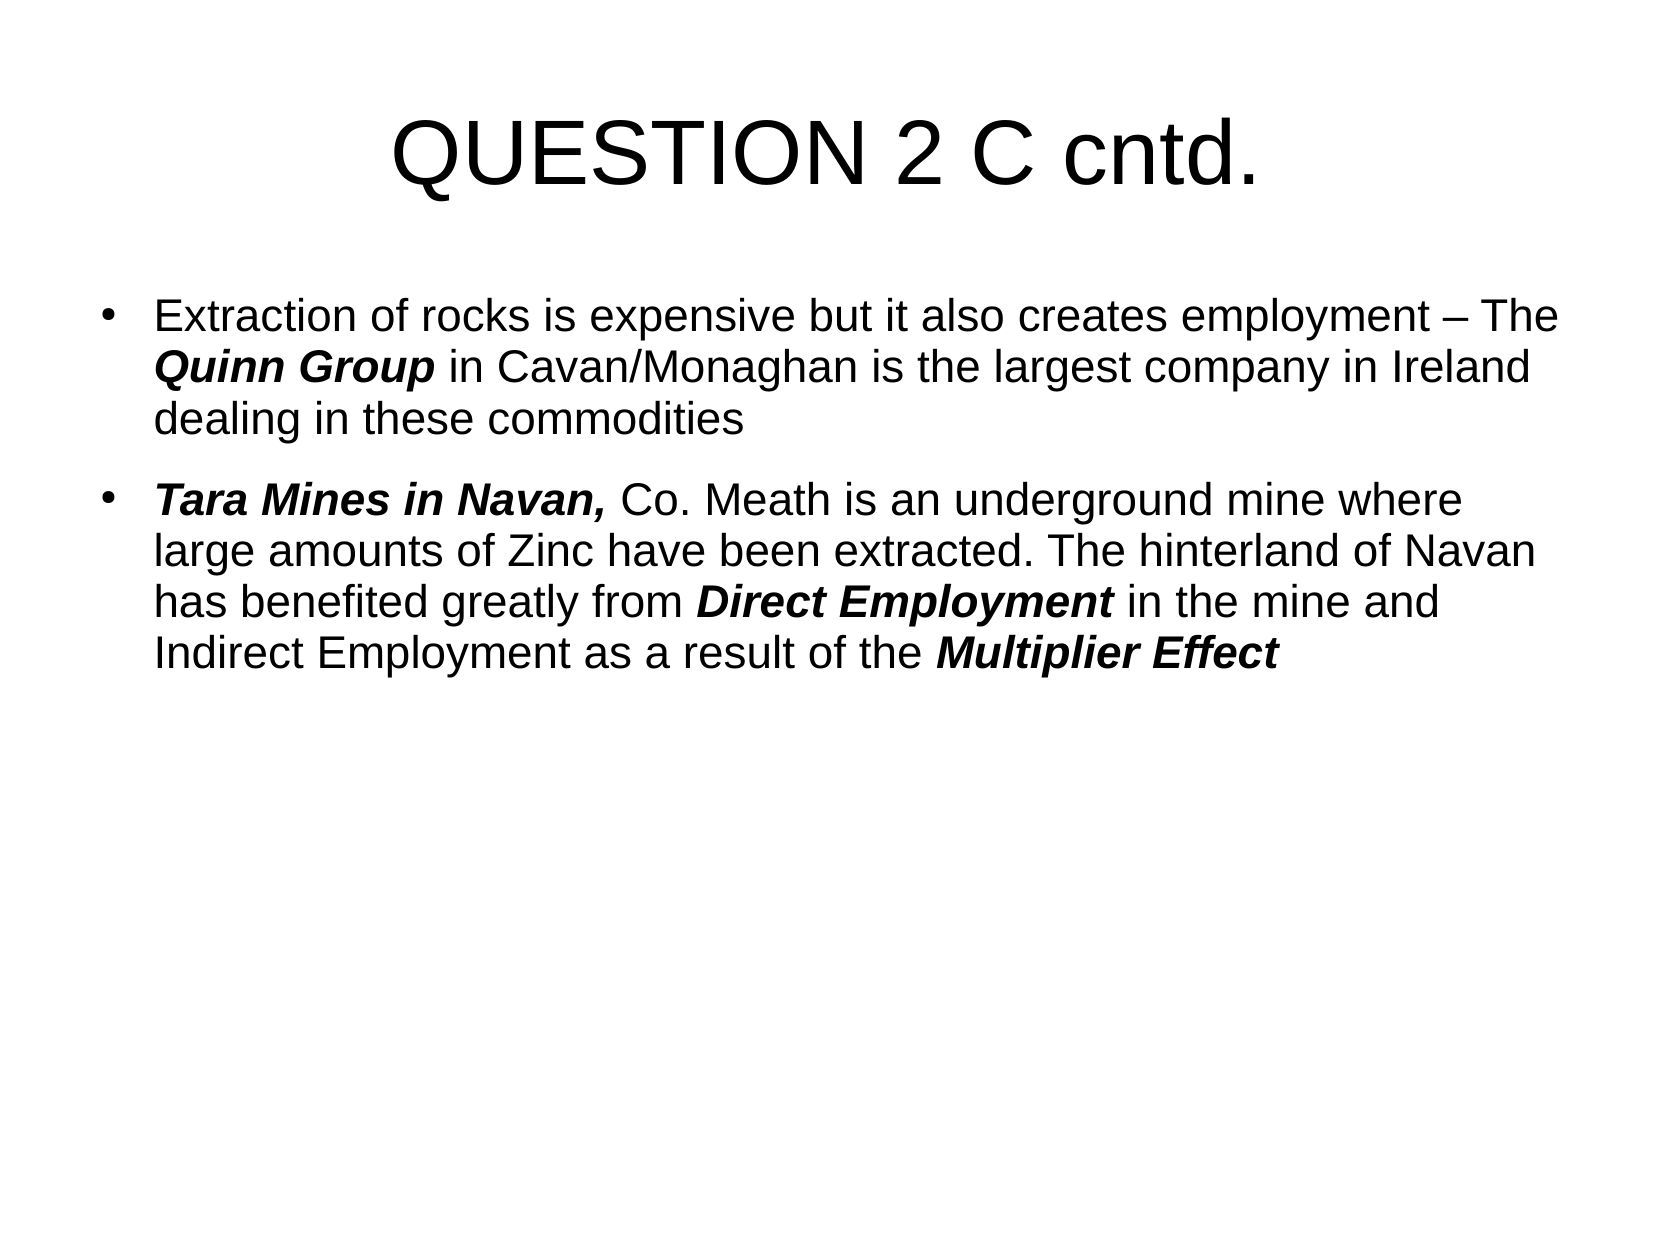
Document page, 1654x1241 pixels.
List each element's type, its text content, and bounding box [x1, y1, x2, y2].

title QUESTION 2 C cntd. [82, 56, 1571, 250]
list Extraction of rocks is expensive but it also creates employment – The Quinn Group in Cavan/Monaghan is the largest company in Ireland dealing in these commodities Tara Mines in Navan, Co. Meath is an underground mine where large amounts of Zinc have been extracted. The hinterland of Navan has benefited greatly from Direct Employment in the mine and Indirect Employment as a result of the Multiplier Effect [82, 290, 1571, 1094]
